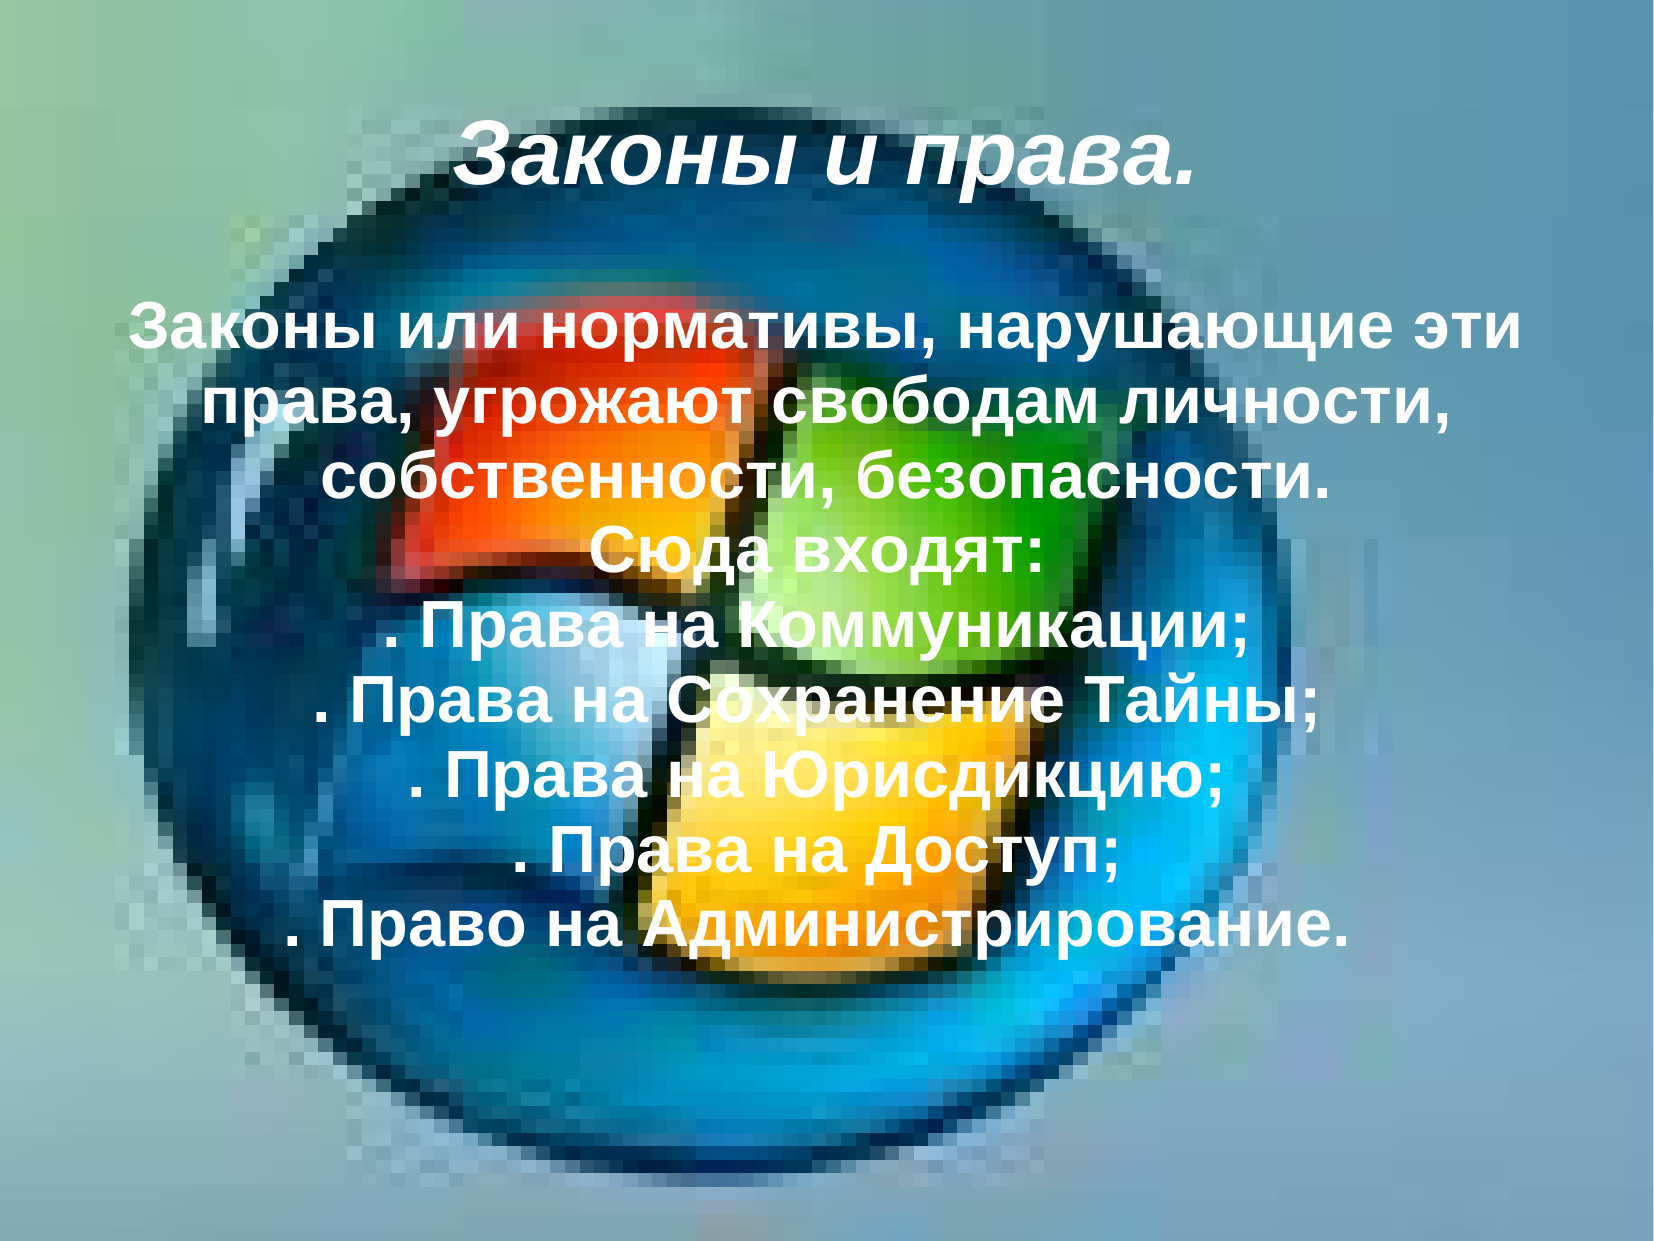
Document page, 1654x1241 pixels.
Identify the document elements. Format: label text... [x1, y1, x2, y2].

picture [0, 0, 1654, 1241]
title Законы и права. [82, 56, 1571, 250]
subtitle Законы или нормативы, нарушающие эти права, угрожают свободам личности, собственности, безопасности. Сюда входят: . Права на Коммуникации; . Права на Сохранение Тайны; . Права на Юрисдикцию; . Права на Доступ; . Право на Администрирование. [82, 292, 1571, 1107]
